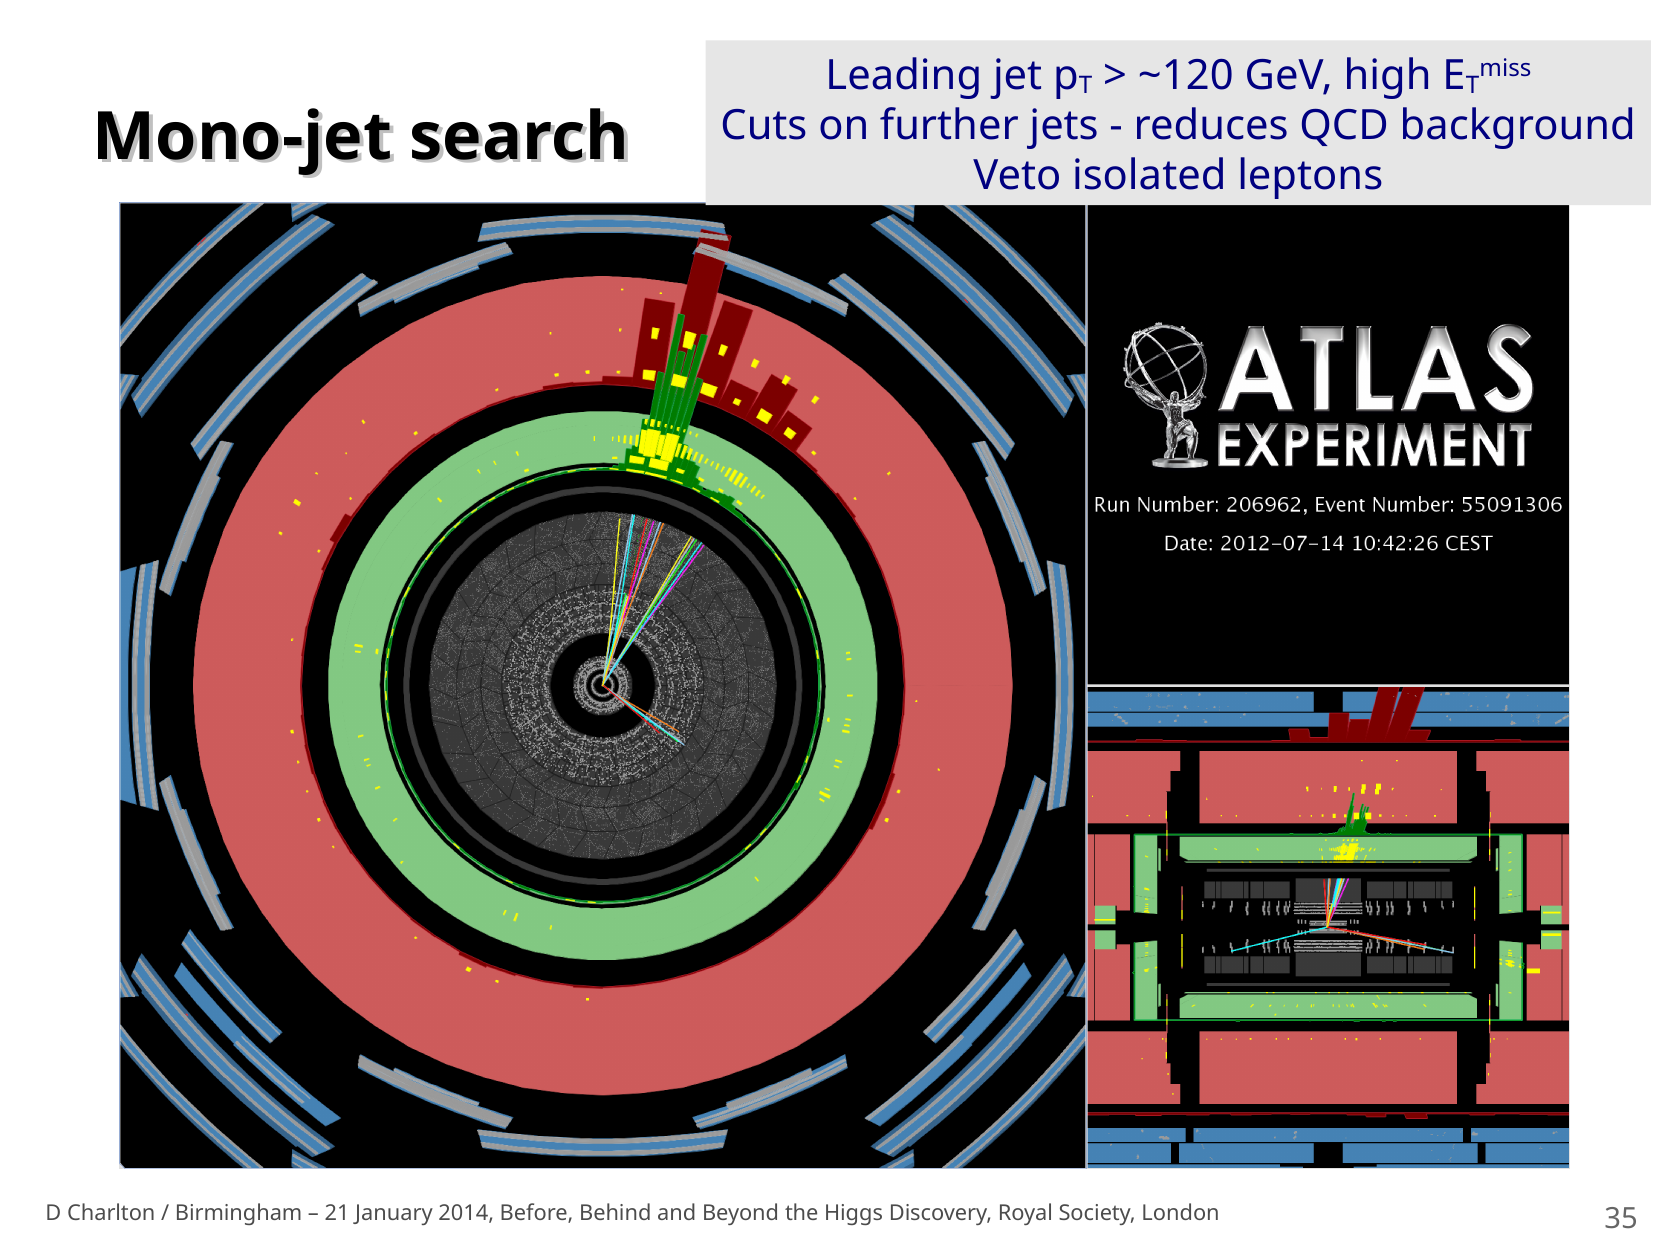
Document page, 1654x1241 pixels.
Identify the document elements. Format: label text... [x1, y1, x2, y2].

picture [119, 202, 1570, 1169]
text_box Mono-jet search [78, 80, 705, 174]
text_box Leading jet pT > ~120 GeV, high ETmiss Cuts on further jets - reduces QCD background Veto isolated leptons [705, 40, 1651, 206]
